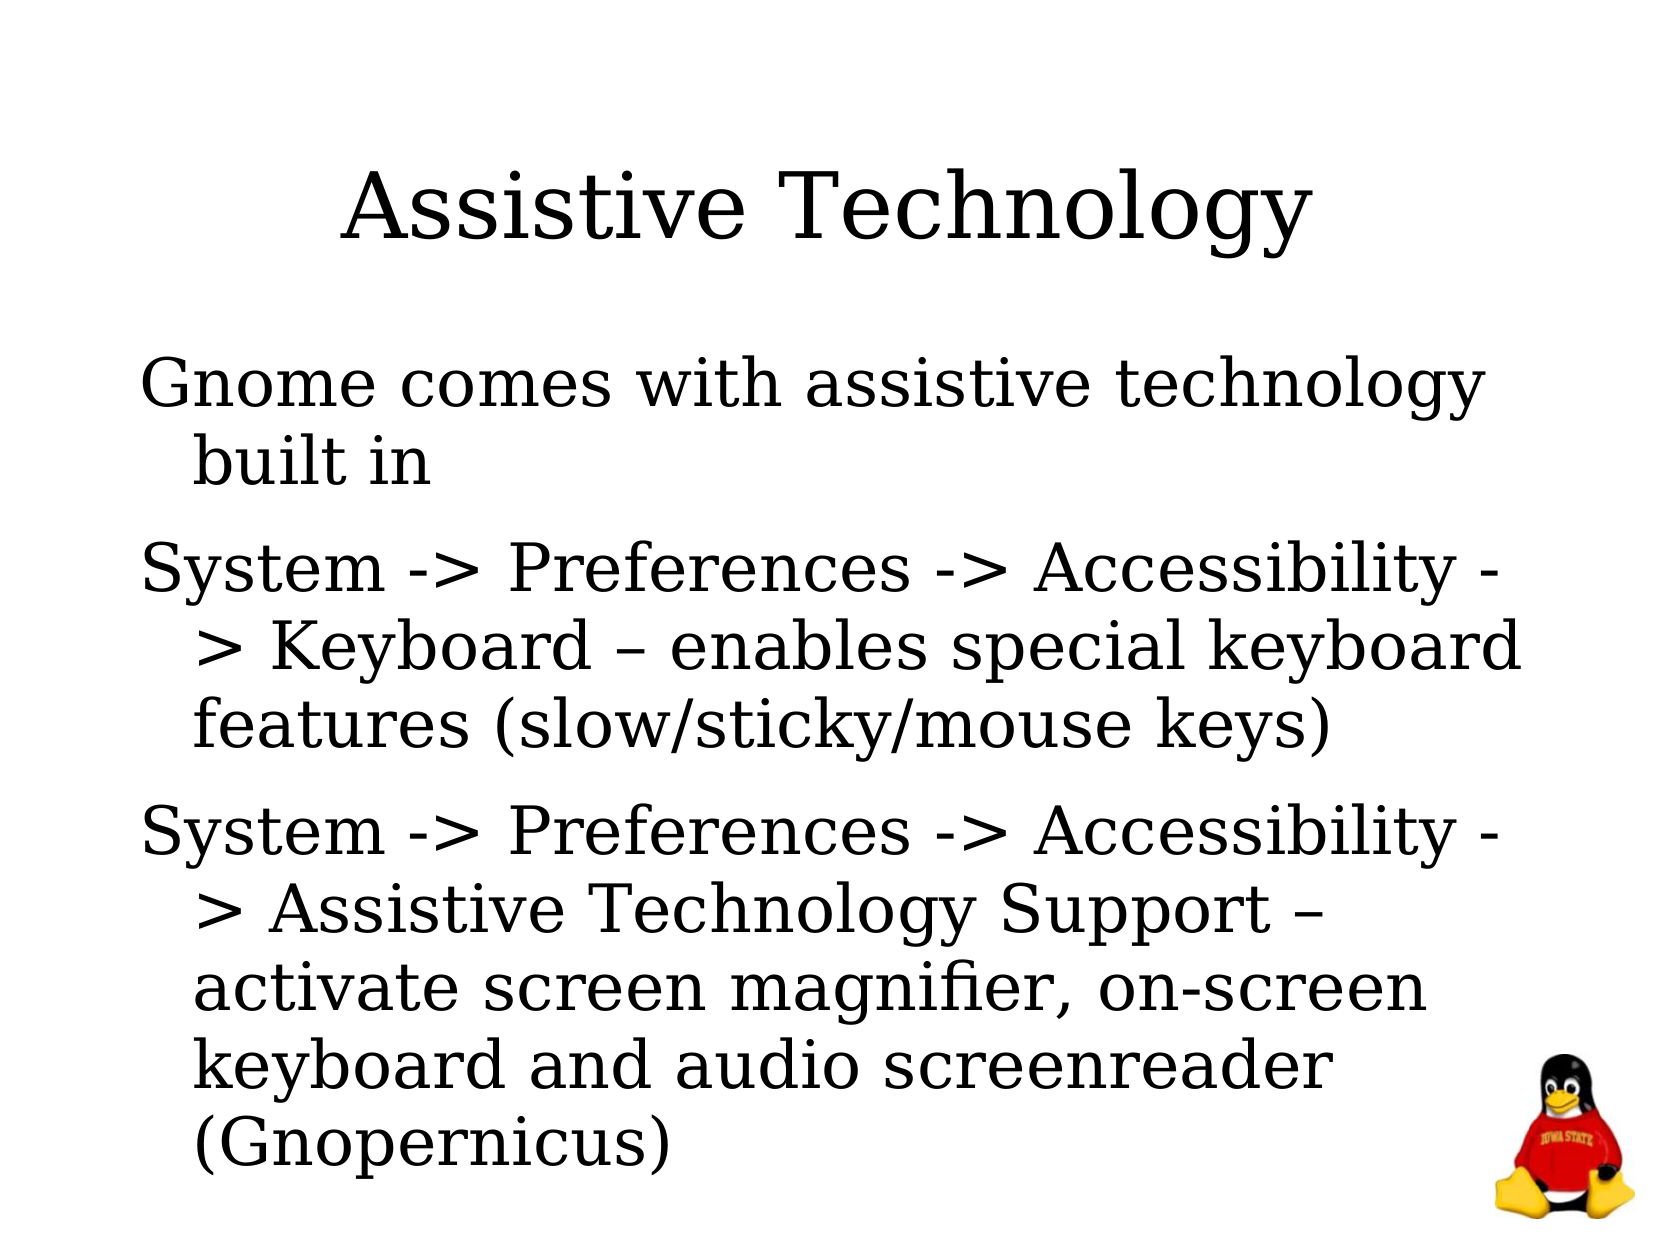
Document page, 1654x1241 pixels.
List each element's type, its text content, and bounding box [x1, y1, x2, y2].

picture [1495, 1054, 1635, 1219]
title Assistive Technology [121, 102, 1534, 311]
list Gnome comes with assistive technology built in System -> Preferences -> Accessibility -> Keyboard – enables special keyboard features (slow/sticky/mouse keys) System -> Preferences -> Accessibility -> Assistive Technology Support – activate screen magnifier, on-screen keyboard and audio screenreader (Gnopernicus) [121, 344, 1534, 1182]
